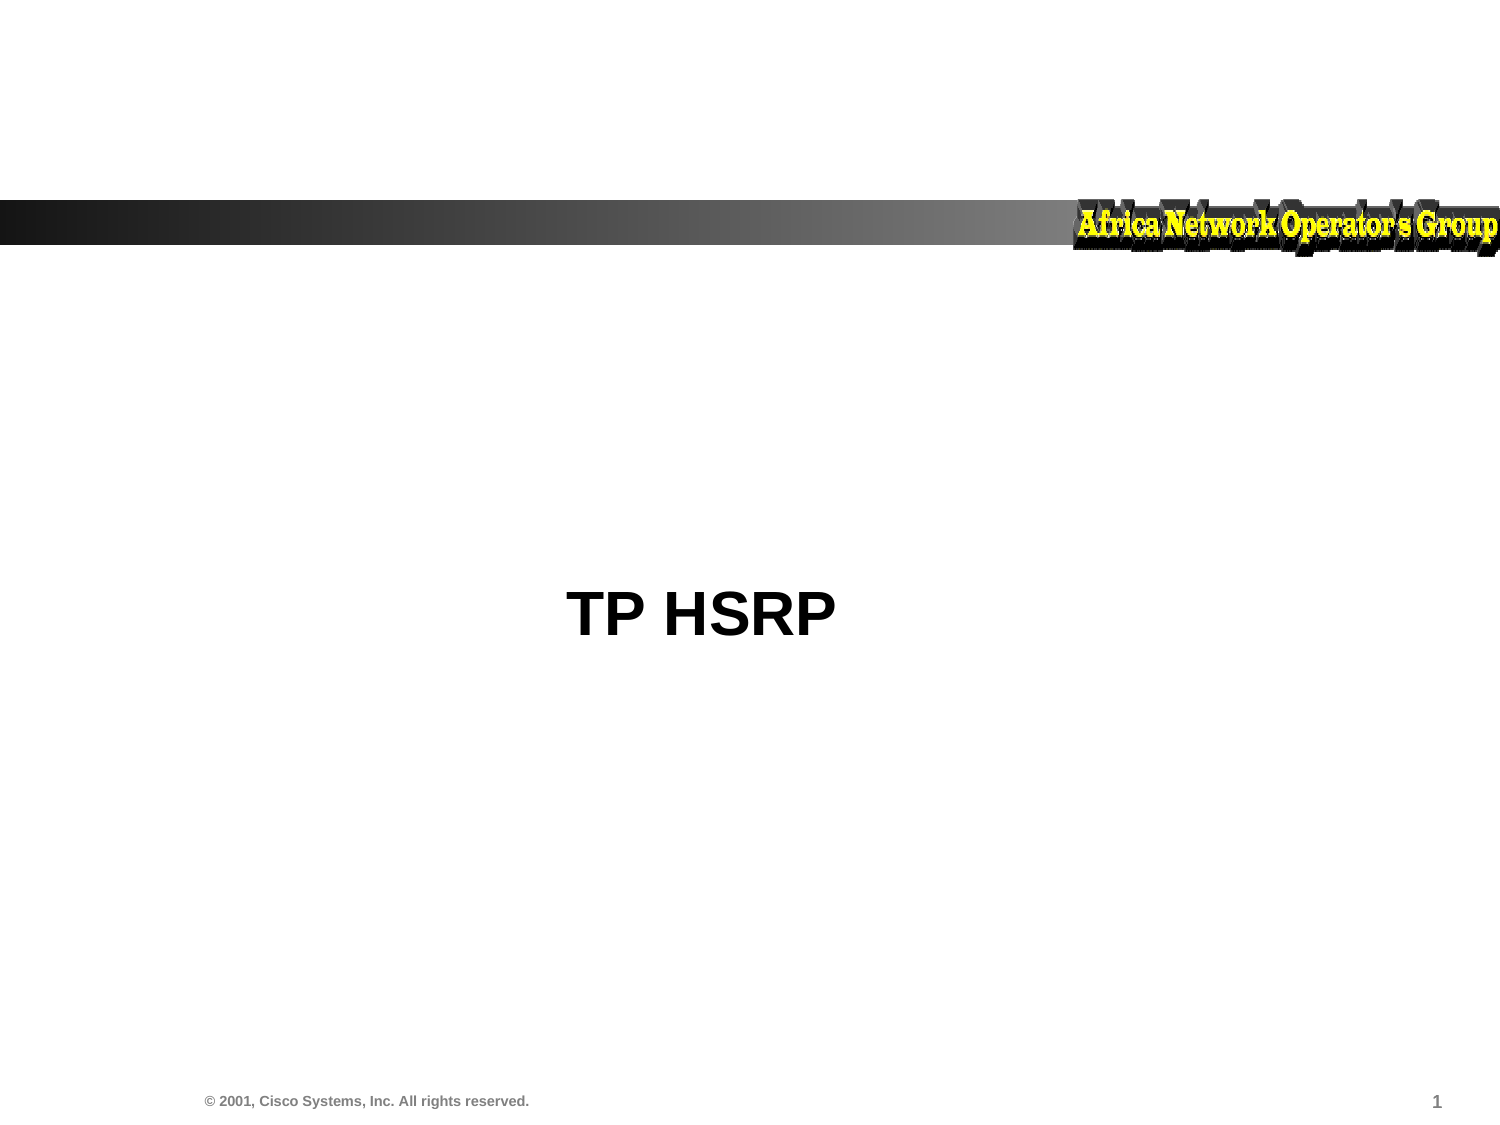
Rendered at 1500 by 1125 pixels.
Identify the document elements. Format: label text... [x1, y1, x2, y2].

picture [1070, 180, 1500, 275]
list TP HSRP [74, 187, 1424, 1044]
